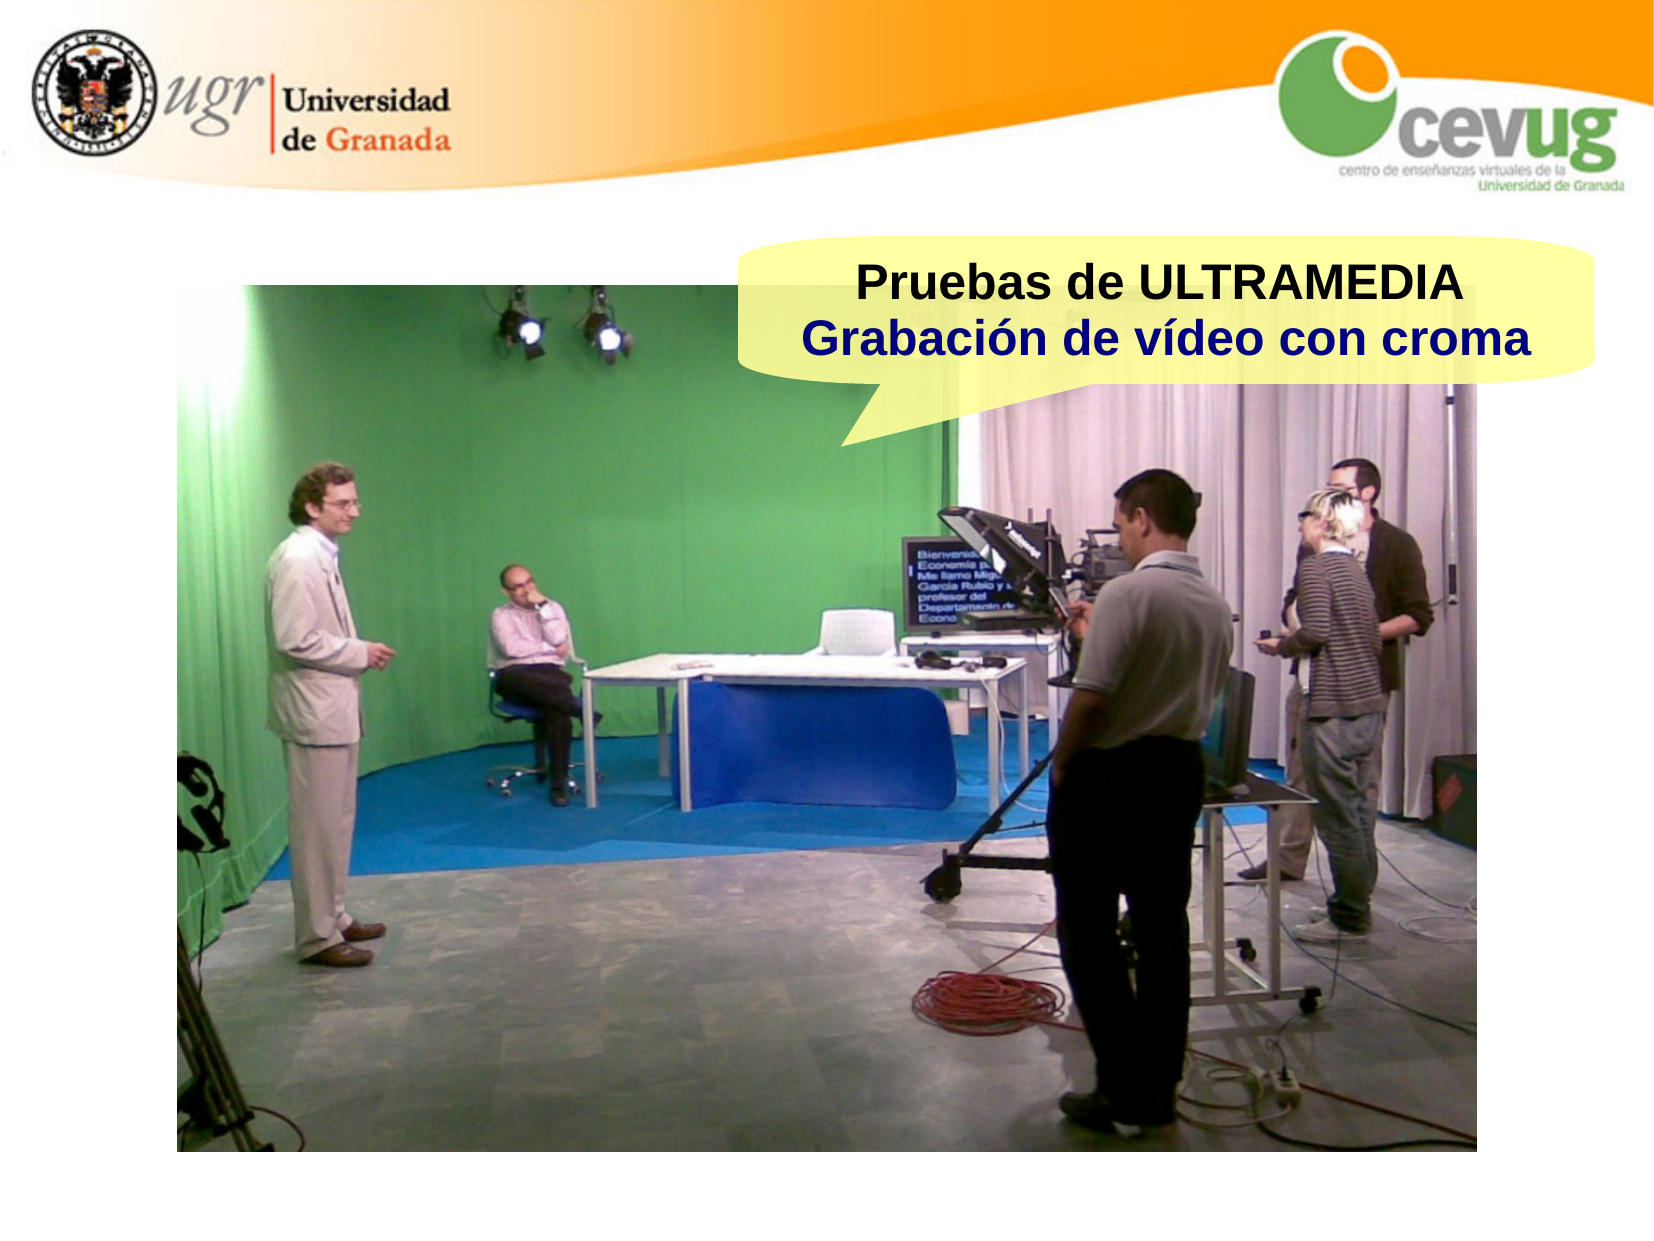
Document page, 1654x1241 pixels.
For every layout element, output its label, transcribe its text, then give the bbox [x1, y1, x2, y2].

text_box Pruebas de ULTRAMEDIA Grabación de vídeo con croma [738, 236, 1595, 447]
picture [177, 285, 1477, 1152]
